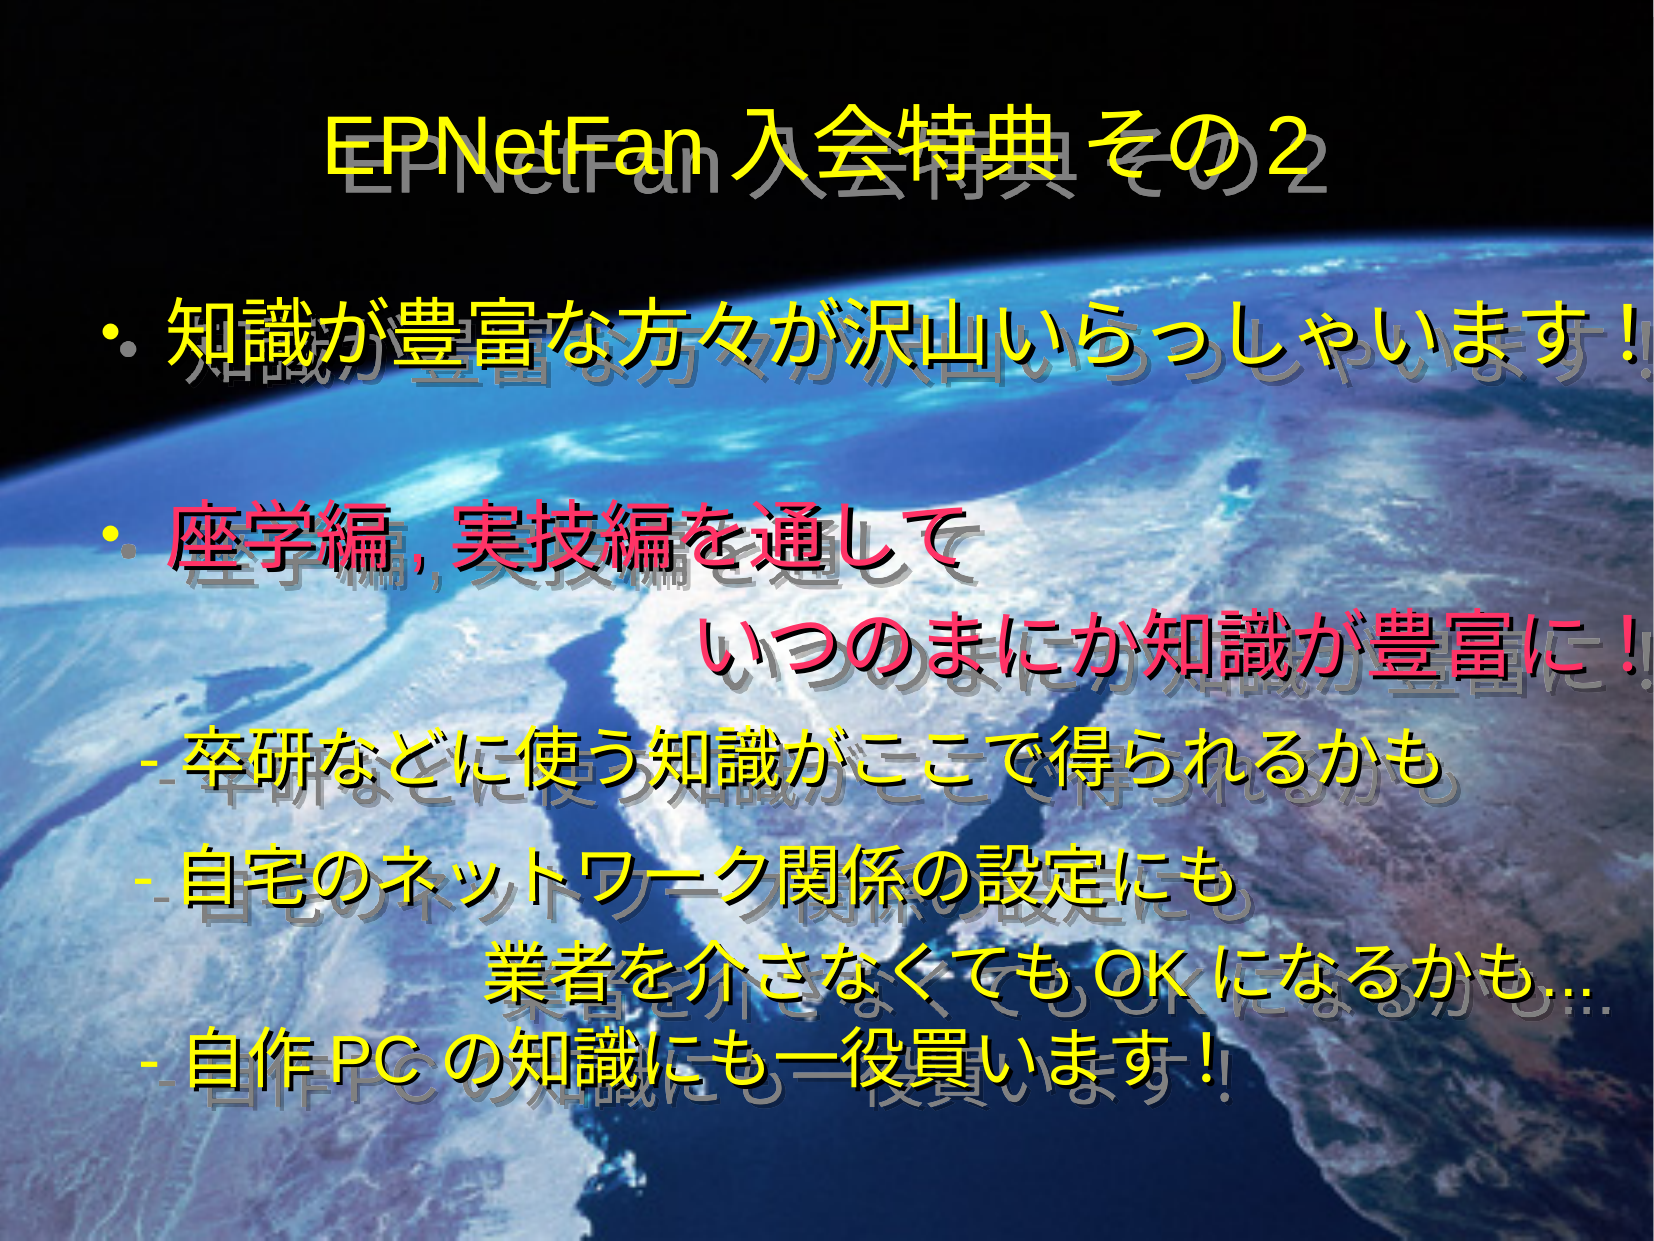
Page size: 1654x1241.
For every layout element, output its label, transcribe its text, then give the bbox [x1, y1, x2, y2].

text_box EPNetFan 入会特典 その 2 [306, 70, 1357, 179]
picture [0, 0, 1654, 1241]
text_box - 自宅のネットワーク関係の設定にも 業者を介さなくても OK になるかも... [118, 814, 1422, 980]
text_box - 卒研などに使う知識がここで得られるかも [124, 696, 1357, 787]
text_box - 自作 PC の知識にも一役買います！ [124, 998, 1230, 1088]
text_box ・ 知識が豊富な方々が沢山いらっしゃいます！ [59, 265, 1564, 356]
text_box ・ 座学編 , 実技編を通して いつのまにか知識が豊富に！ [59, 468, 1460, 642]
